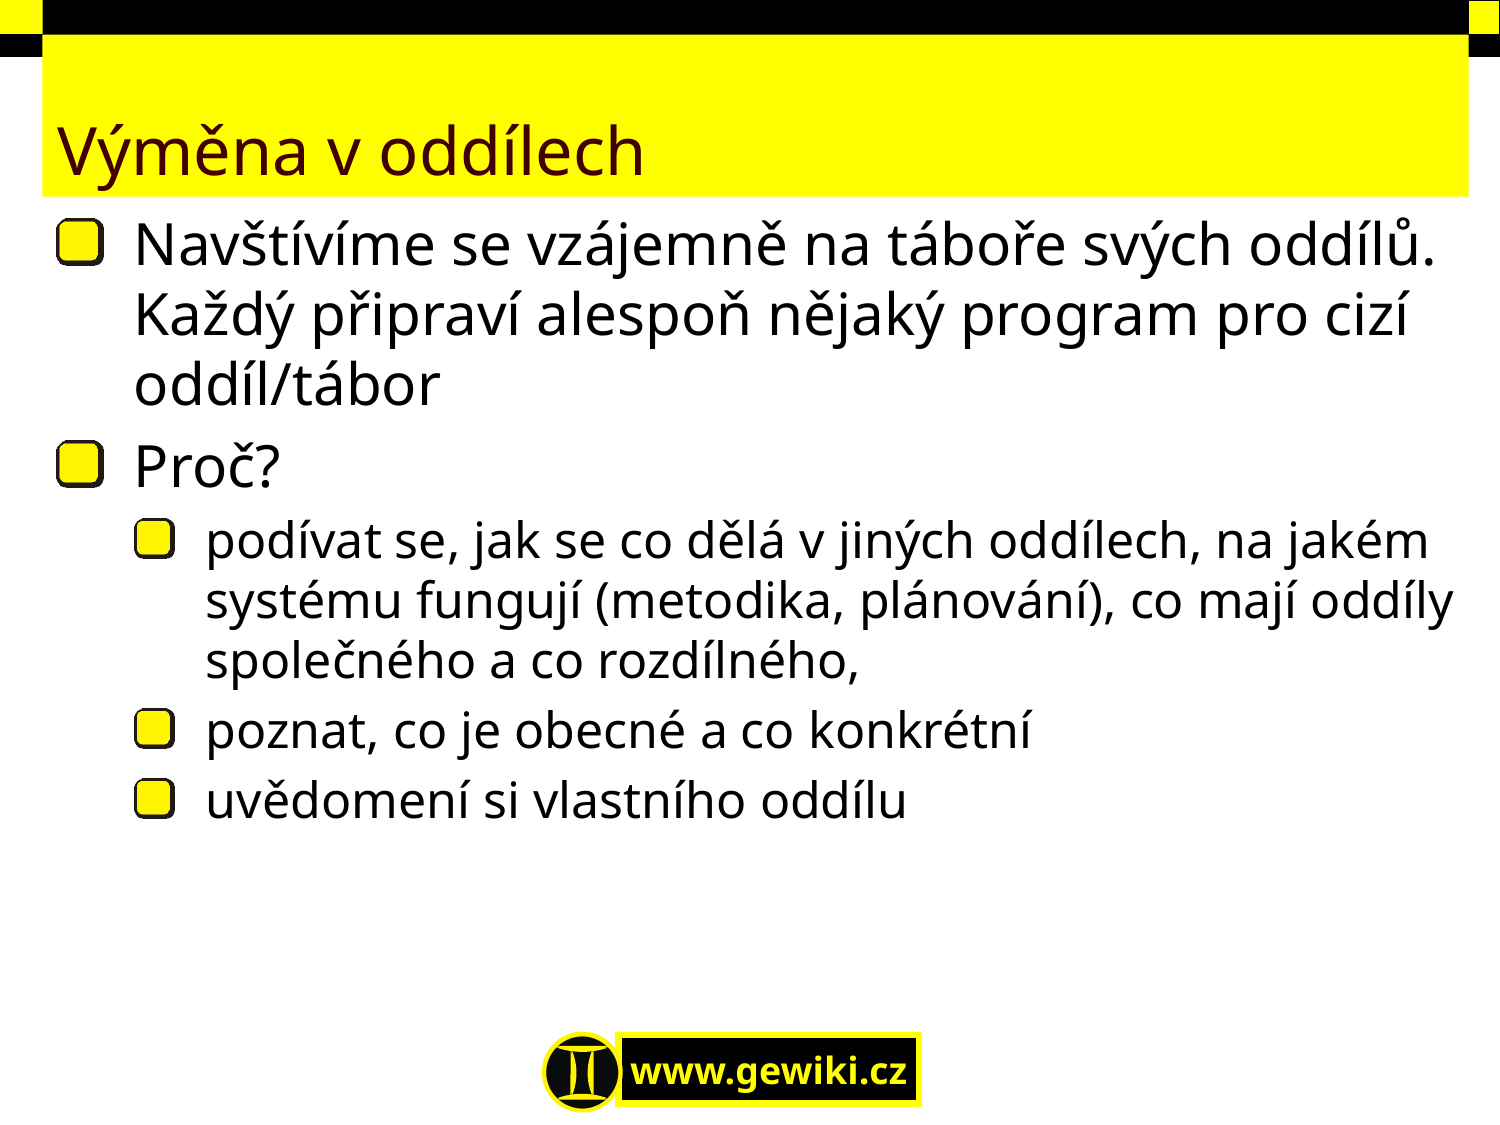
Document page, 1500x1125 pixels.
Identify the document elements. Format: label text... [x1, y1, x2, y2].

title Výměna v oddílech [42, 34, 1469, 197]
list Navštívíme se vzájemně na táboře svých oddílů. Každý připraví alespoň nějaký program pro cizí oddíl/tábor Proč? podívat se, jak se co dělá v jiných oddílech, na jakém systému fungují (metodika, plánování), co mají oddíly společného a co rozdílného, poznat, co je obecné a co konkrétní uvědomení si vlastního oddílu [41, 199, 1471, 1006]
